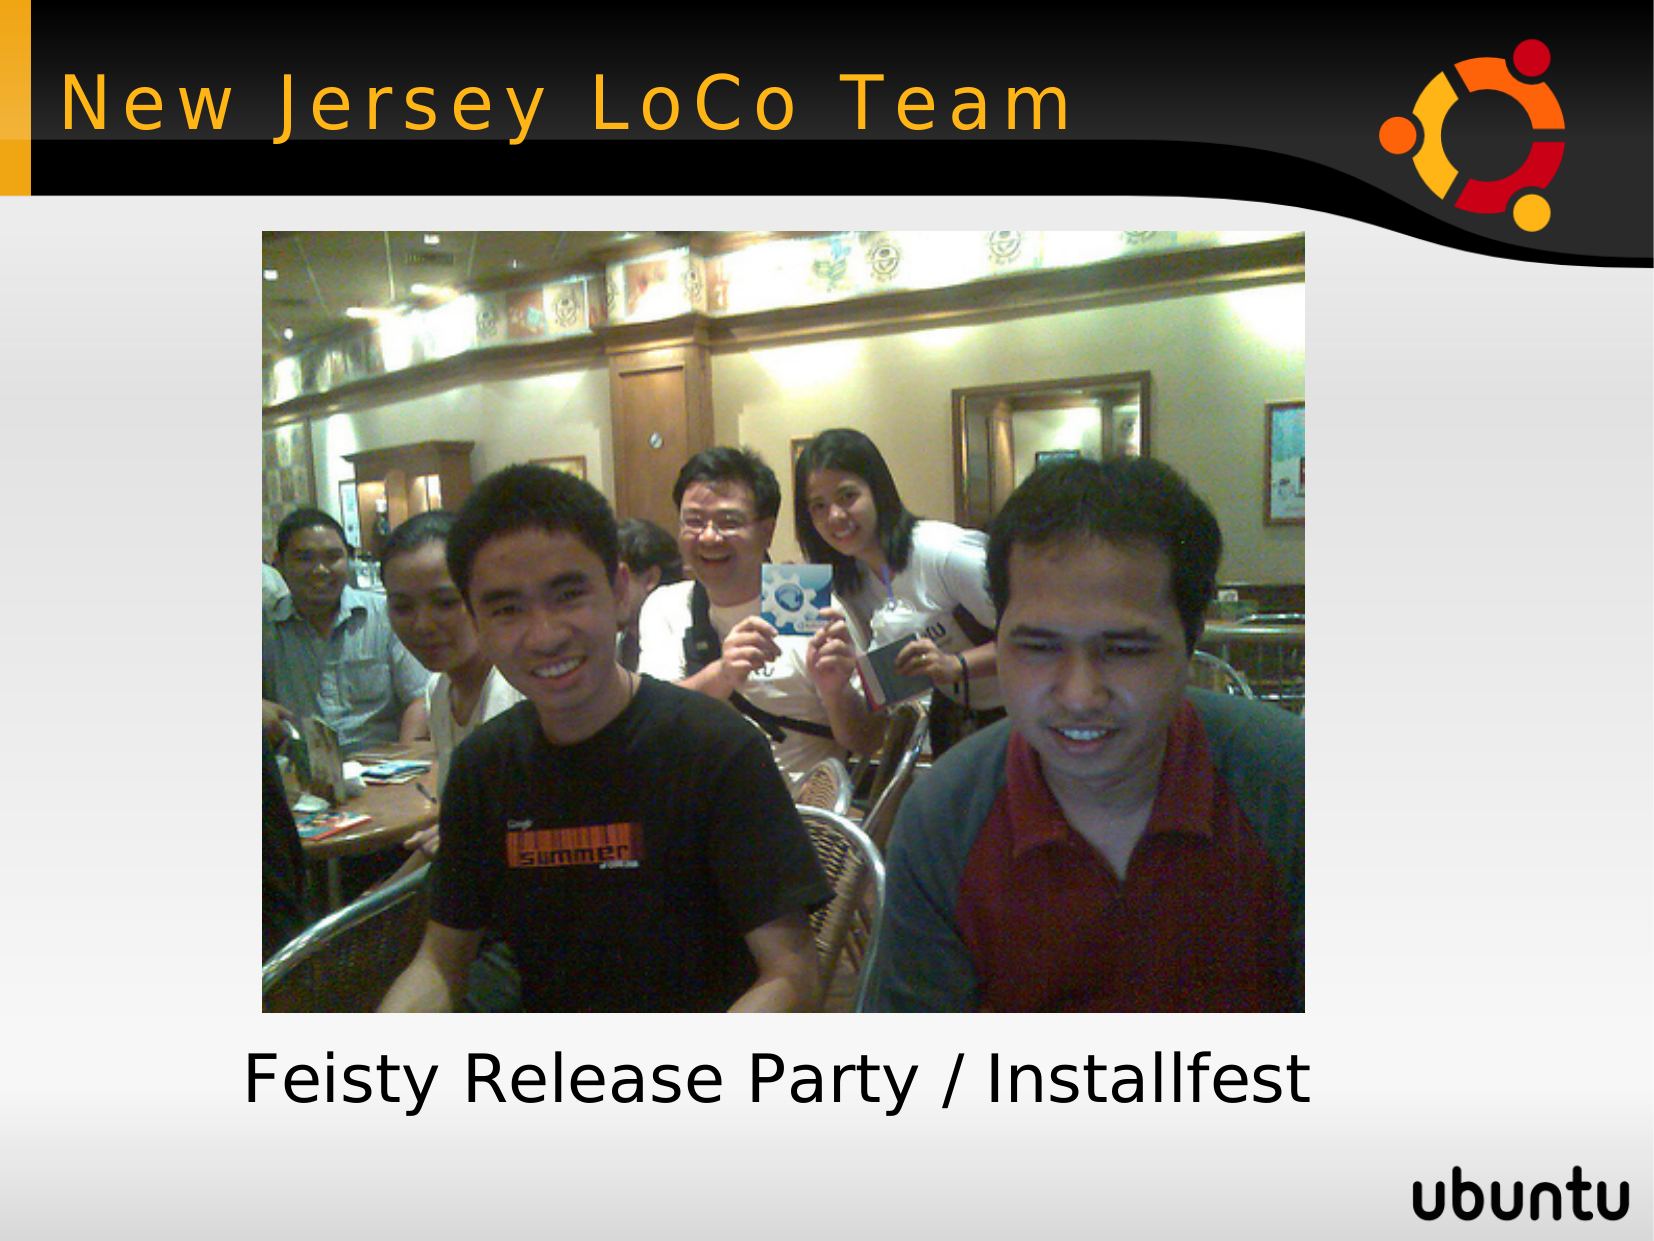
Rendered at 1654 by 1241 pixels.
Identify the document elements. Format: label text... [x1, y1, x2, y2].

picture [0, 0, 1654, 1241]
list Feisty Release Party / Installfest [225, 1040, 1388, 1126]
title New Jersey LoCo Team [59, 36, 1270, 171]
